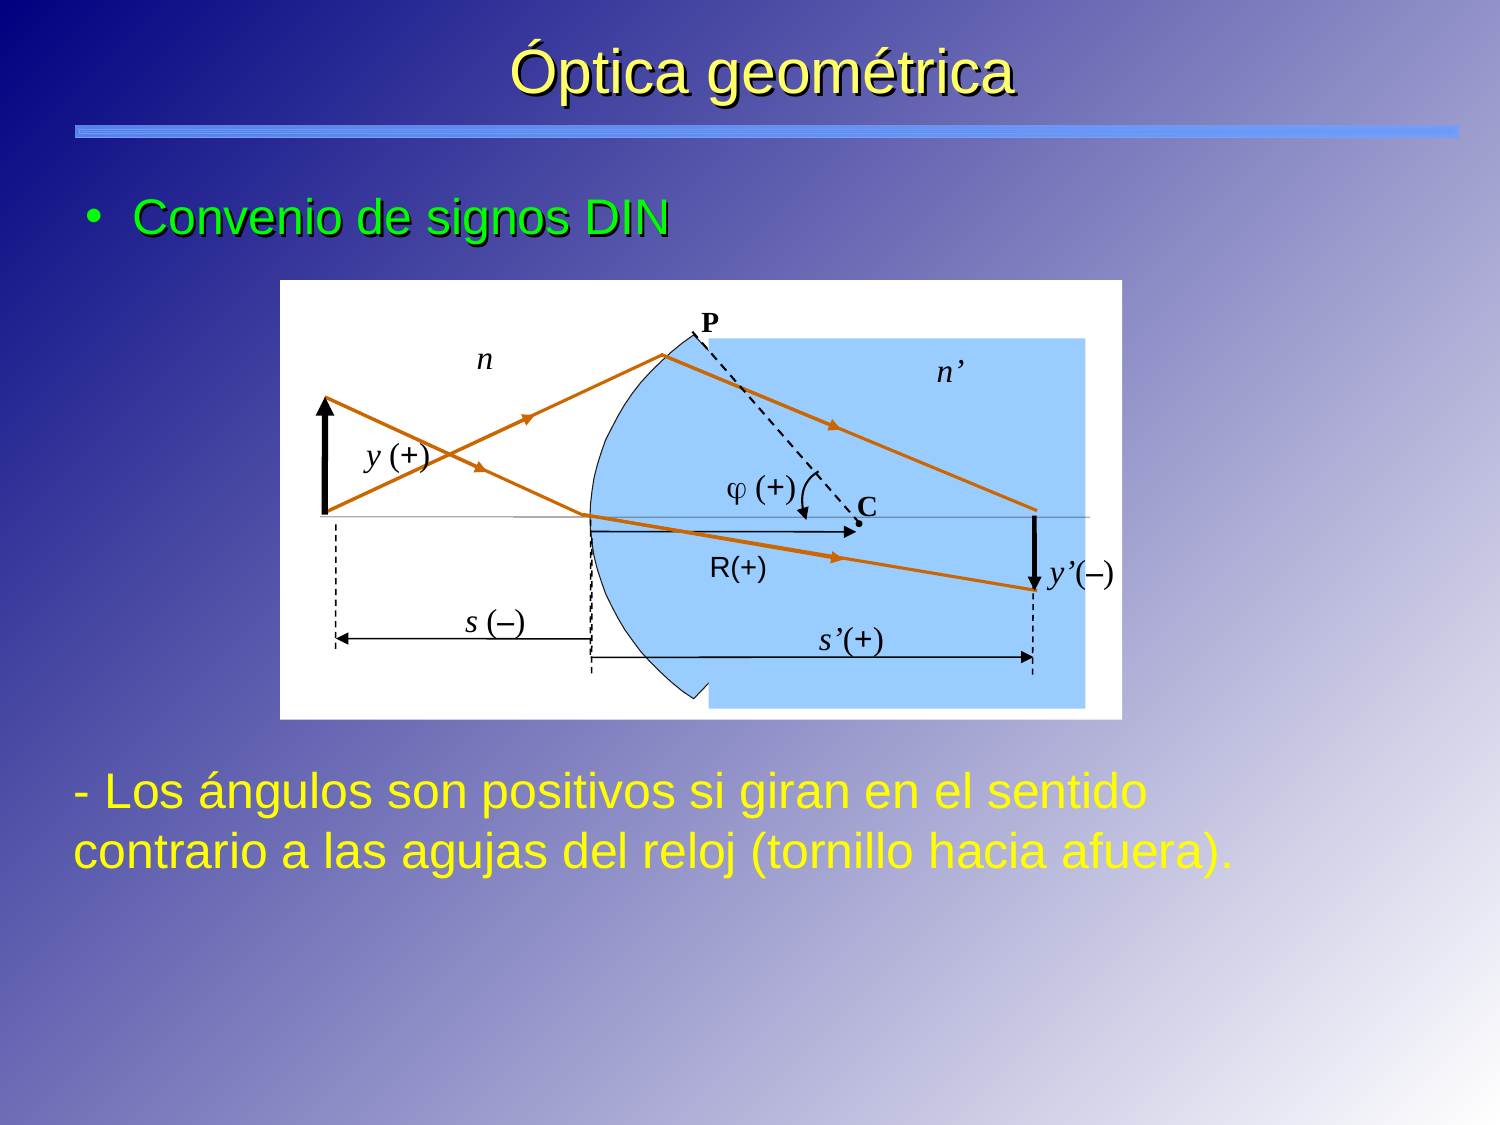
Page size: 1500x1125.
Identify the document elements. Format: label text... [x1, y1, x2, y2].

text_box n’ [926, 349, 975, 390]
text_box [280, 280, 1123, 720]
text_box y (+) [354, 432, 442, 473]
text_box R(+) [679, 540, 798, 591]
text_box  (+) [723, 464, 799, 505]
text_box Convenio de signos DIN [70, 177, 768, 296]
text_box [75, 125, 1460, 138]
text_box R(+) [751, 540, 798, 548]
text_box s (–) [457, 598, 533, 639]
text_box y’(–) [1041, 550, 1122, 591]
text_box s’(+) [815, 617, 889, 658]
text_box Óptica geométrica [50, 23, 1476, 114]
text_box P [686, 295, 733, 346]
text_box - Los ángulos son positivos si giran en el sentido contrario a las agujas del reloj (tornillo hacia afuera). [59, 750, 1359, 886]
text_box C [849, 487, 886, 523]
text_box n [467, 336, 503, 377]
